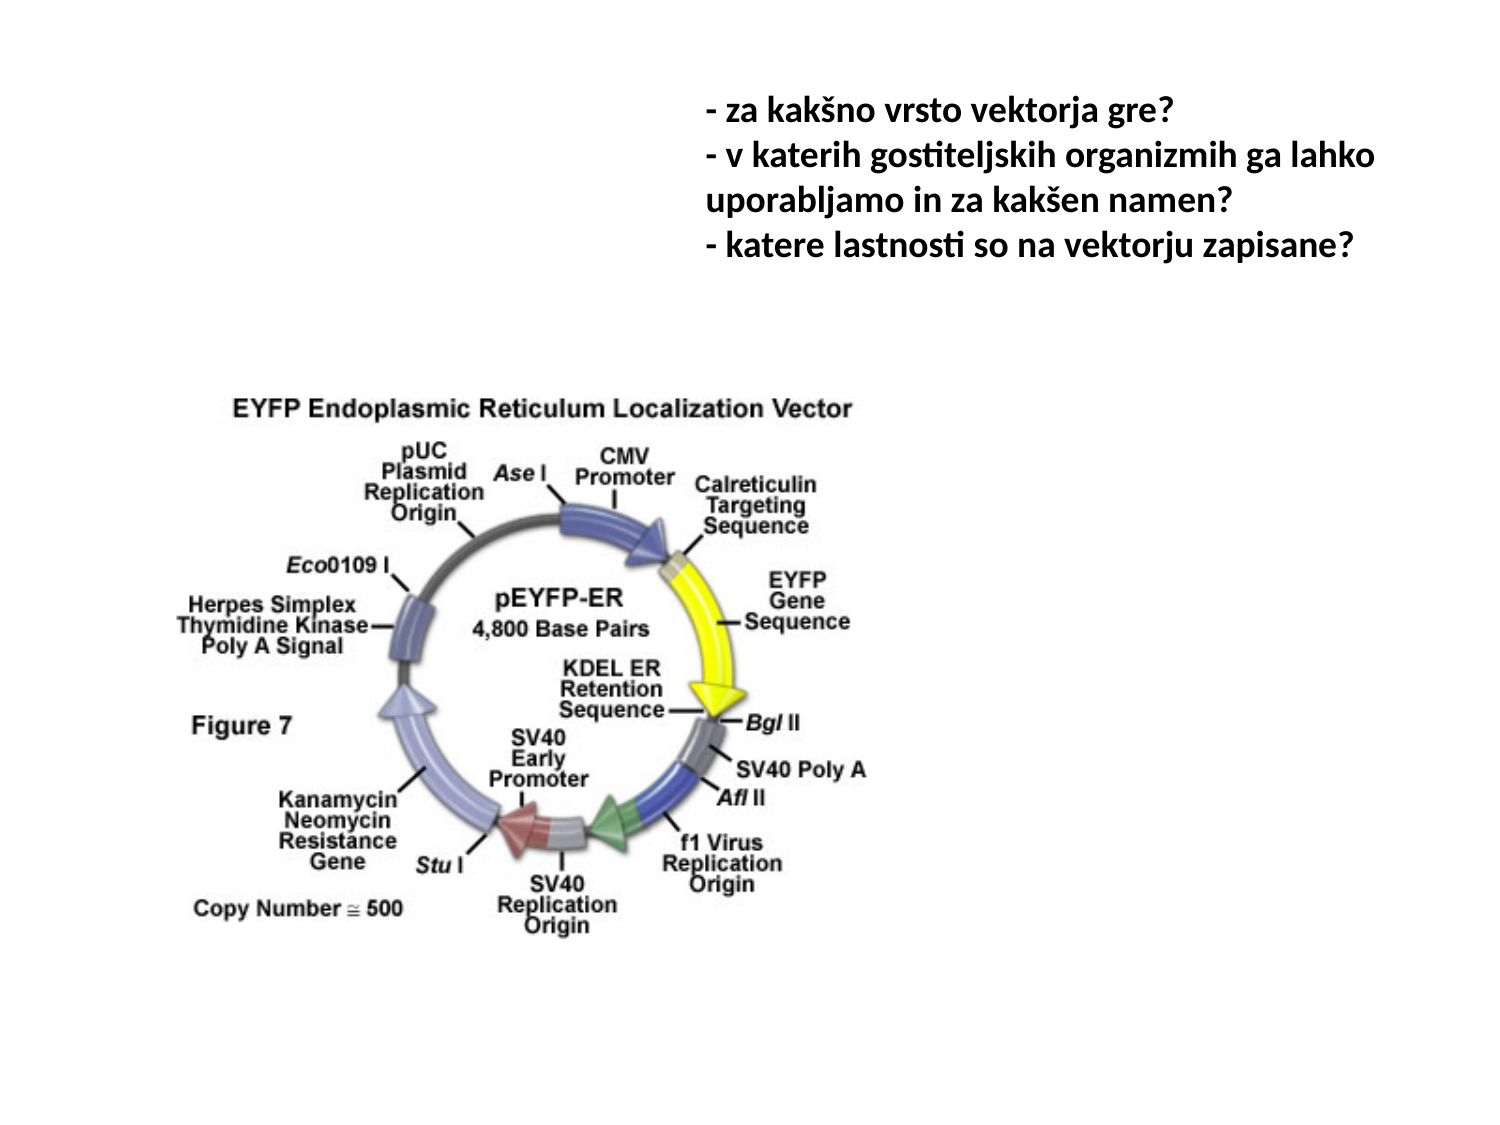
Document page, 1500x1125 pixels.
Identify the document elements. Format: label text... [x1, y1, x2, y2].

text_box - za kakšno vrsto vektorja gre? - v katerih gostiteljskih organizmih ga lahko uporabljamo in za kakšen namen? - katere lastnosti so na vektorju zapisane? [690, 78, 1441, 273]
picture [175, 397, 869, 941]
